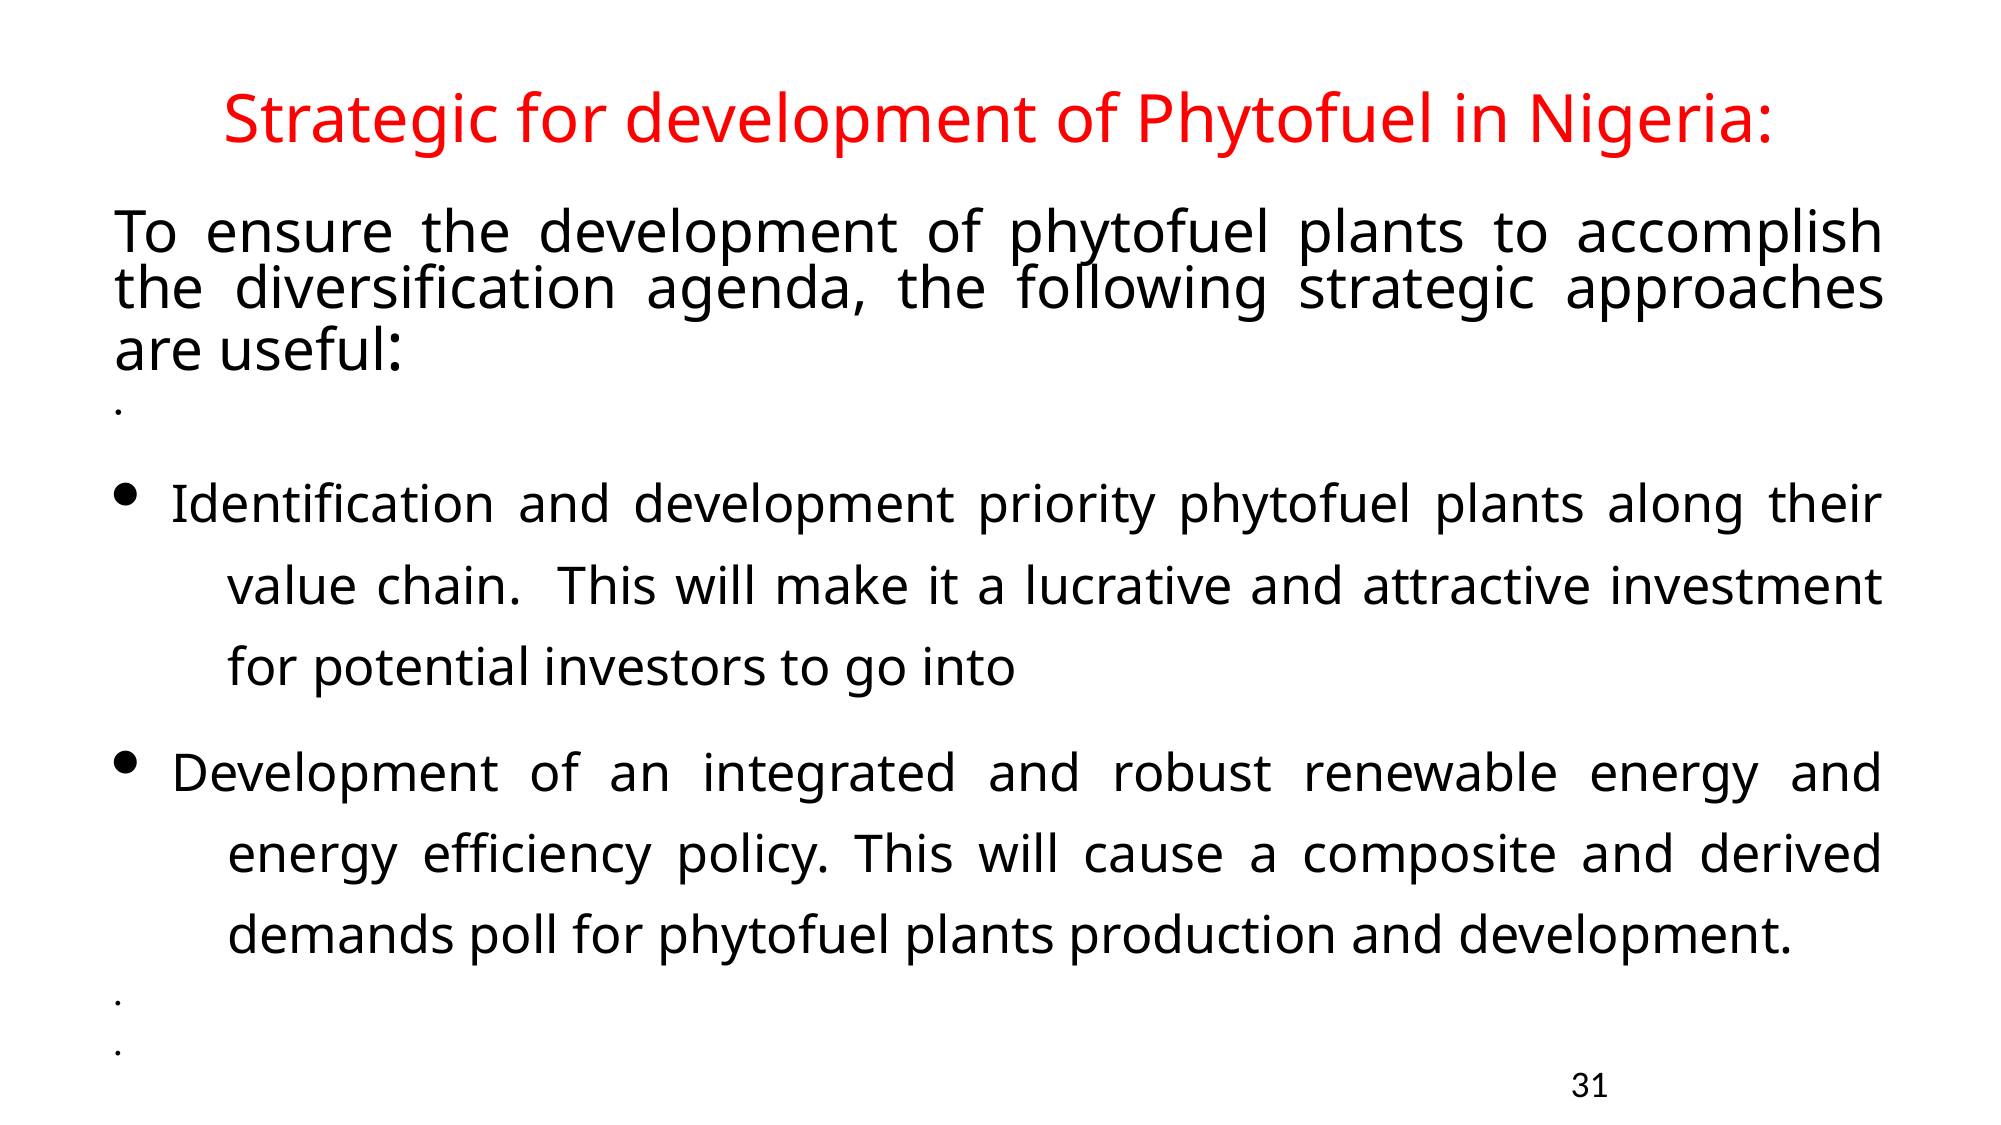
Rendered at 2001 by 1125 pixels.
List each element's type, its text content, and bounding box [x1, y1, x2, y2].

text_box [1555, 1052, 1973, 1125]
list To ensure the development of phytofuel plants to accomplish the diversification agenda, the following strategic approaches are useful: Identification and development priority phytofuel plants along their value chain. This will make it a lucrative and attractive investment for potential investors to go into Development of an integrated and robust renewable energy and energy efficiency policy. This will cause a composite and derived demands poll for phytofuel plants production and development. [99, 200, 1900, 1053]
title Strategic for development of Phytofuel in Nigeria: [99, 45, 1900, 188]
